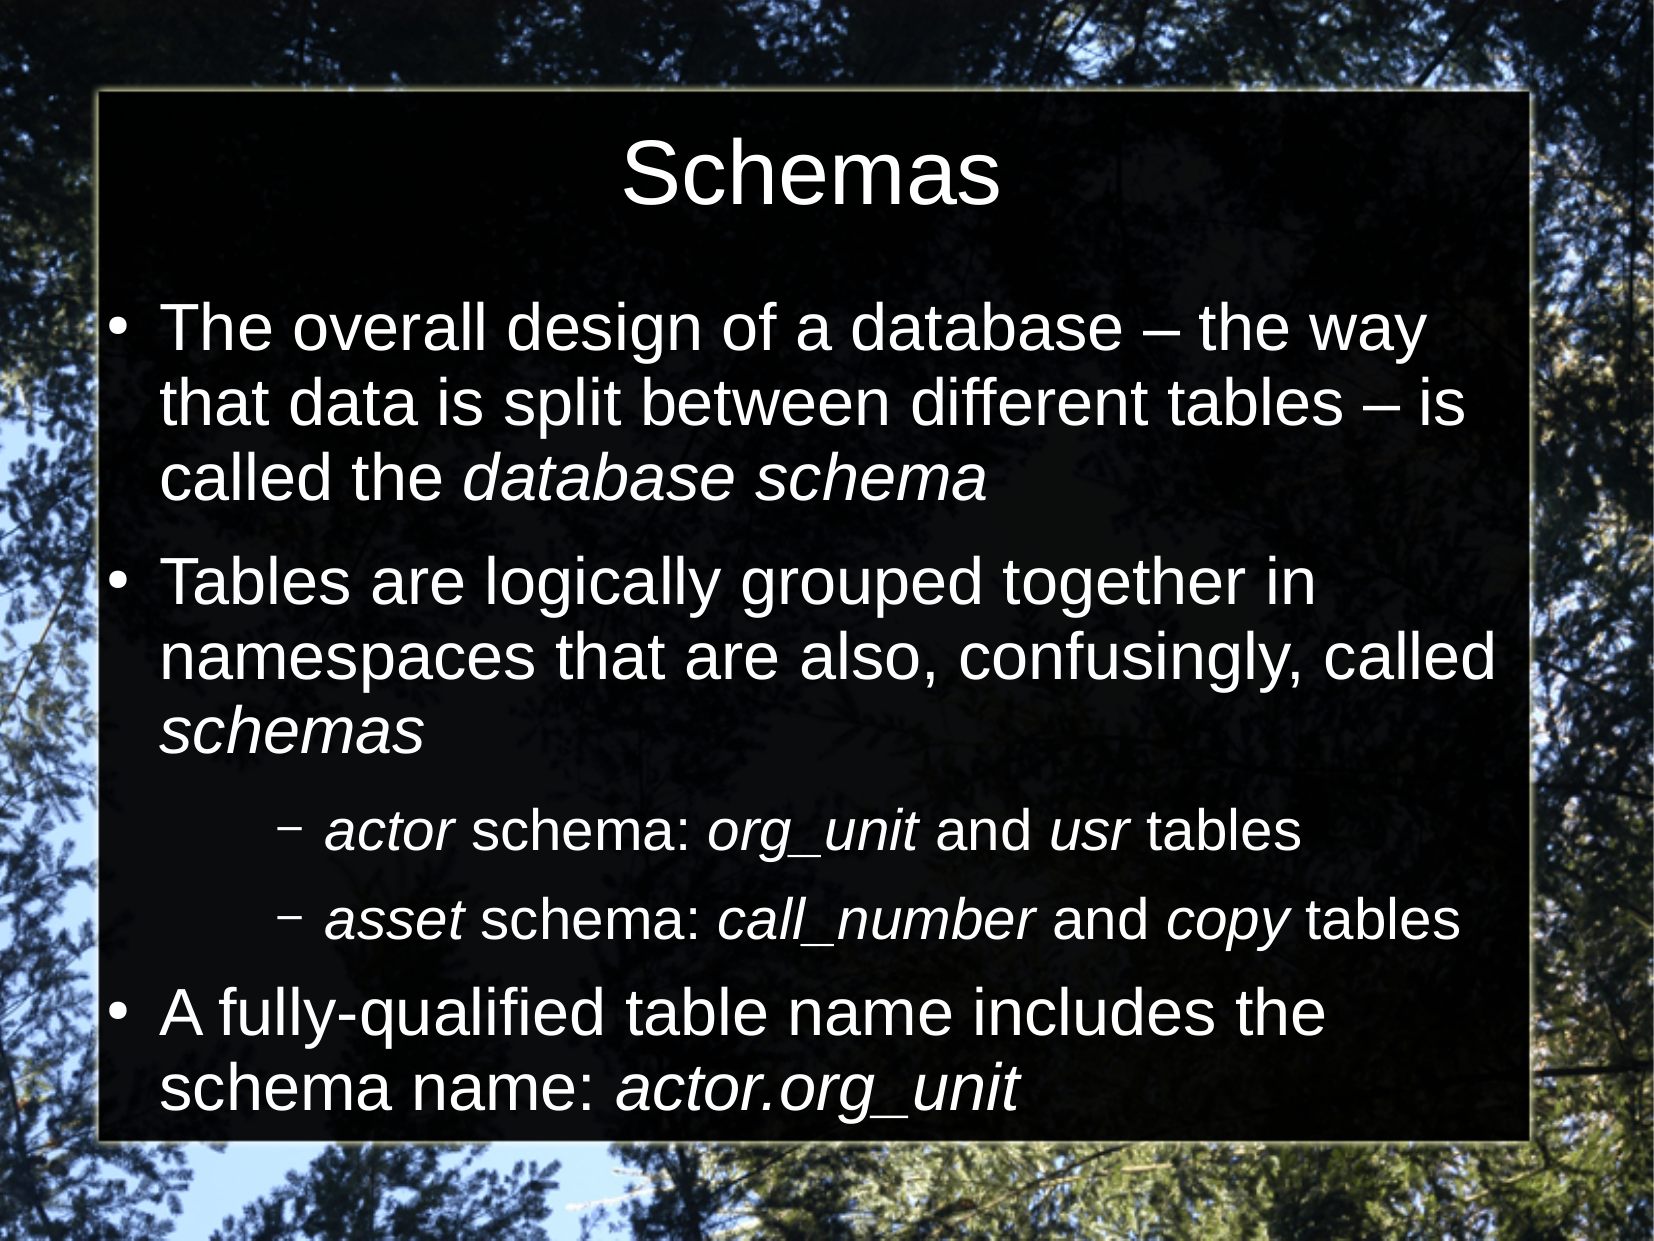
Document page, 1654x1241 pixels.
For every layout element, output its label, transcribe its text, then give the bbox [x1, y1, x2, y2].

picture [0, 0, 1654, 1241]
list The overall design of a database – the way that data is split between different tables – is called the database schema Tables are logically grouped together in namespaces that are also, confusingly, called schemas actor schema: org_unit and usr tables asset schema: call_number and copy tables A fully-qualified table name includes the schema name: actor.org_unit [88, 290, 1536, 1125]
title Schemas [88, 88, 1536, 257]
